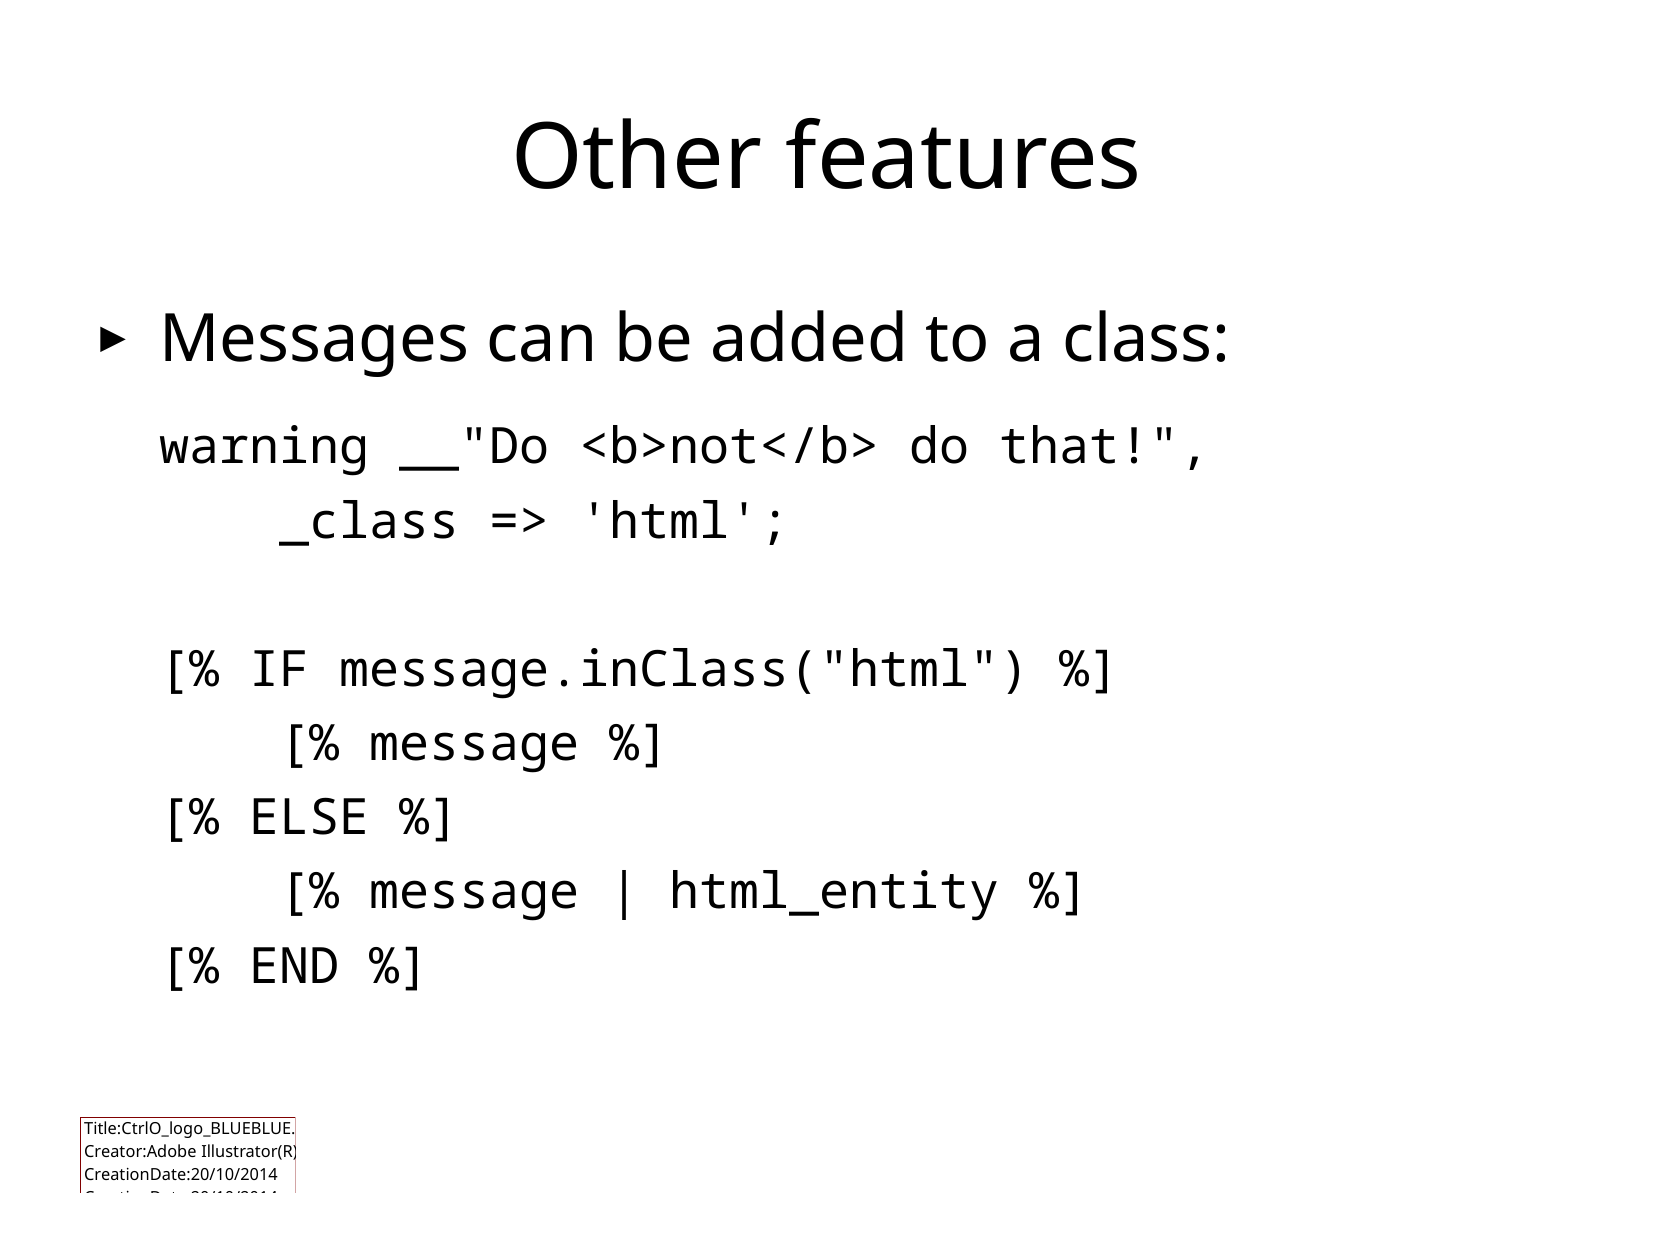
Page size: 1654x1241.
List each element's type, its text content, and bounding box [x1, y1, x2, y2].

title Other features [82, 49, 1571, 257]
list Messages can be added to a class: warning __"Do <b>not</b> do that!", _class => 'html'; [% IF message.inClass("html") %] [% message %] [% ELSE %] [% message | html_entity %] [% END %] [82, 290, 1571, 1010]
